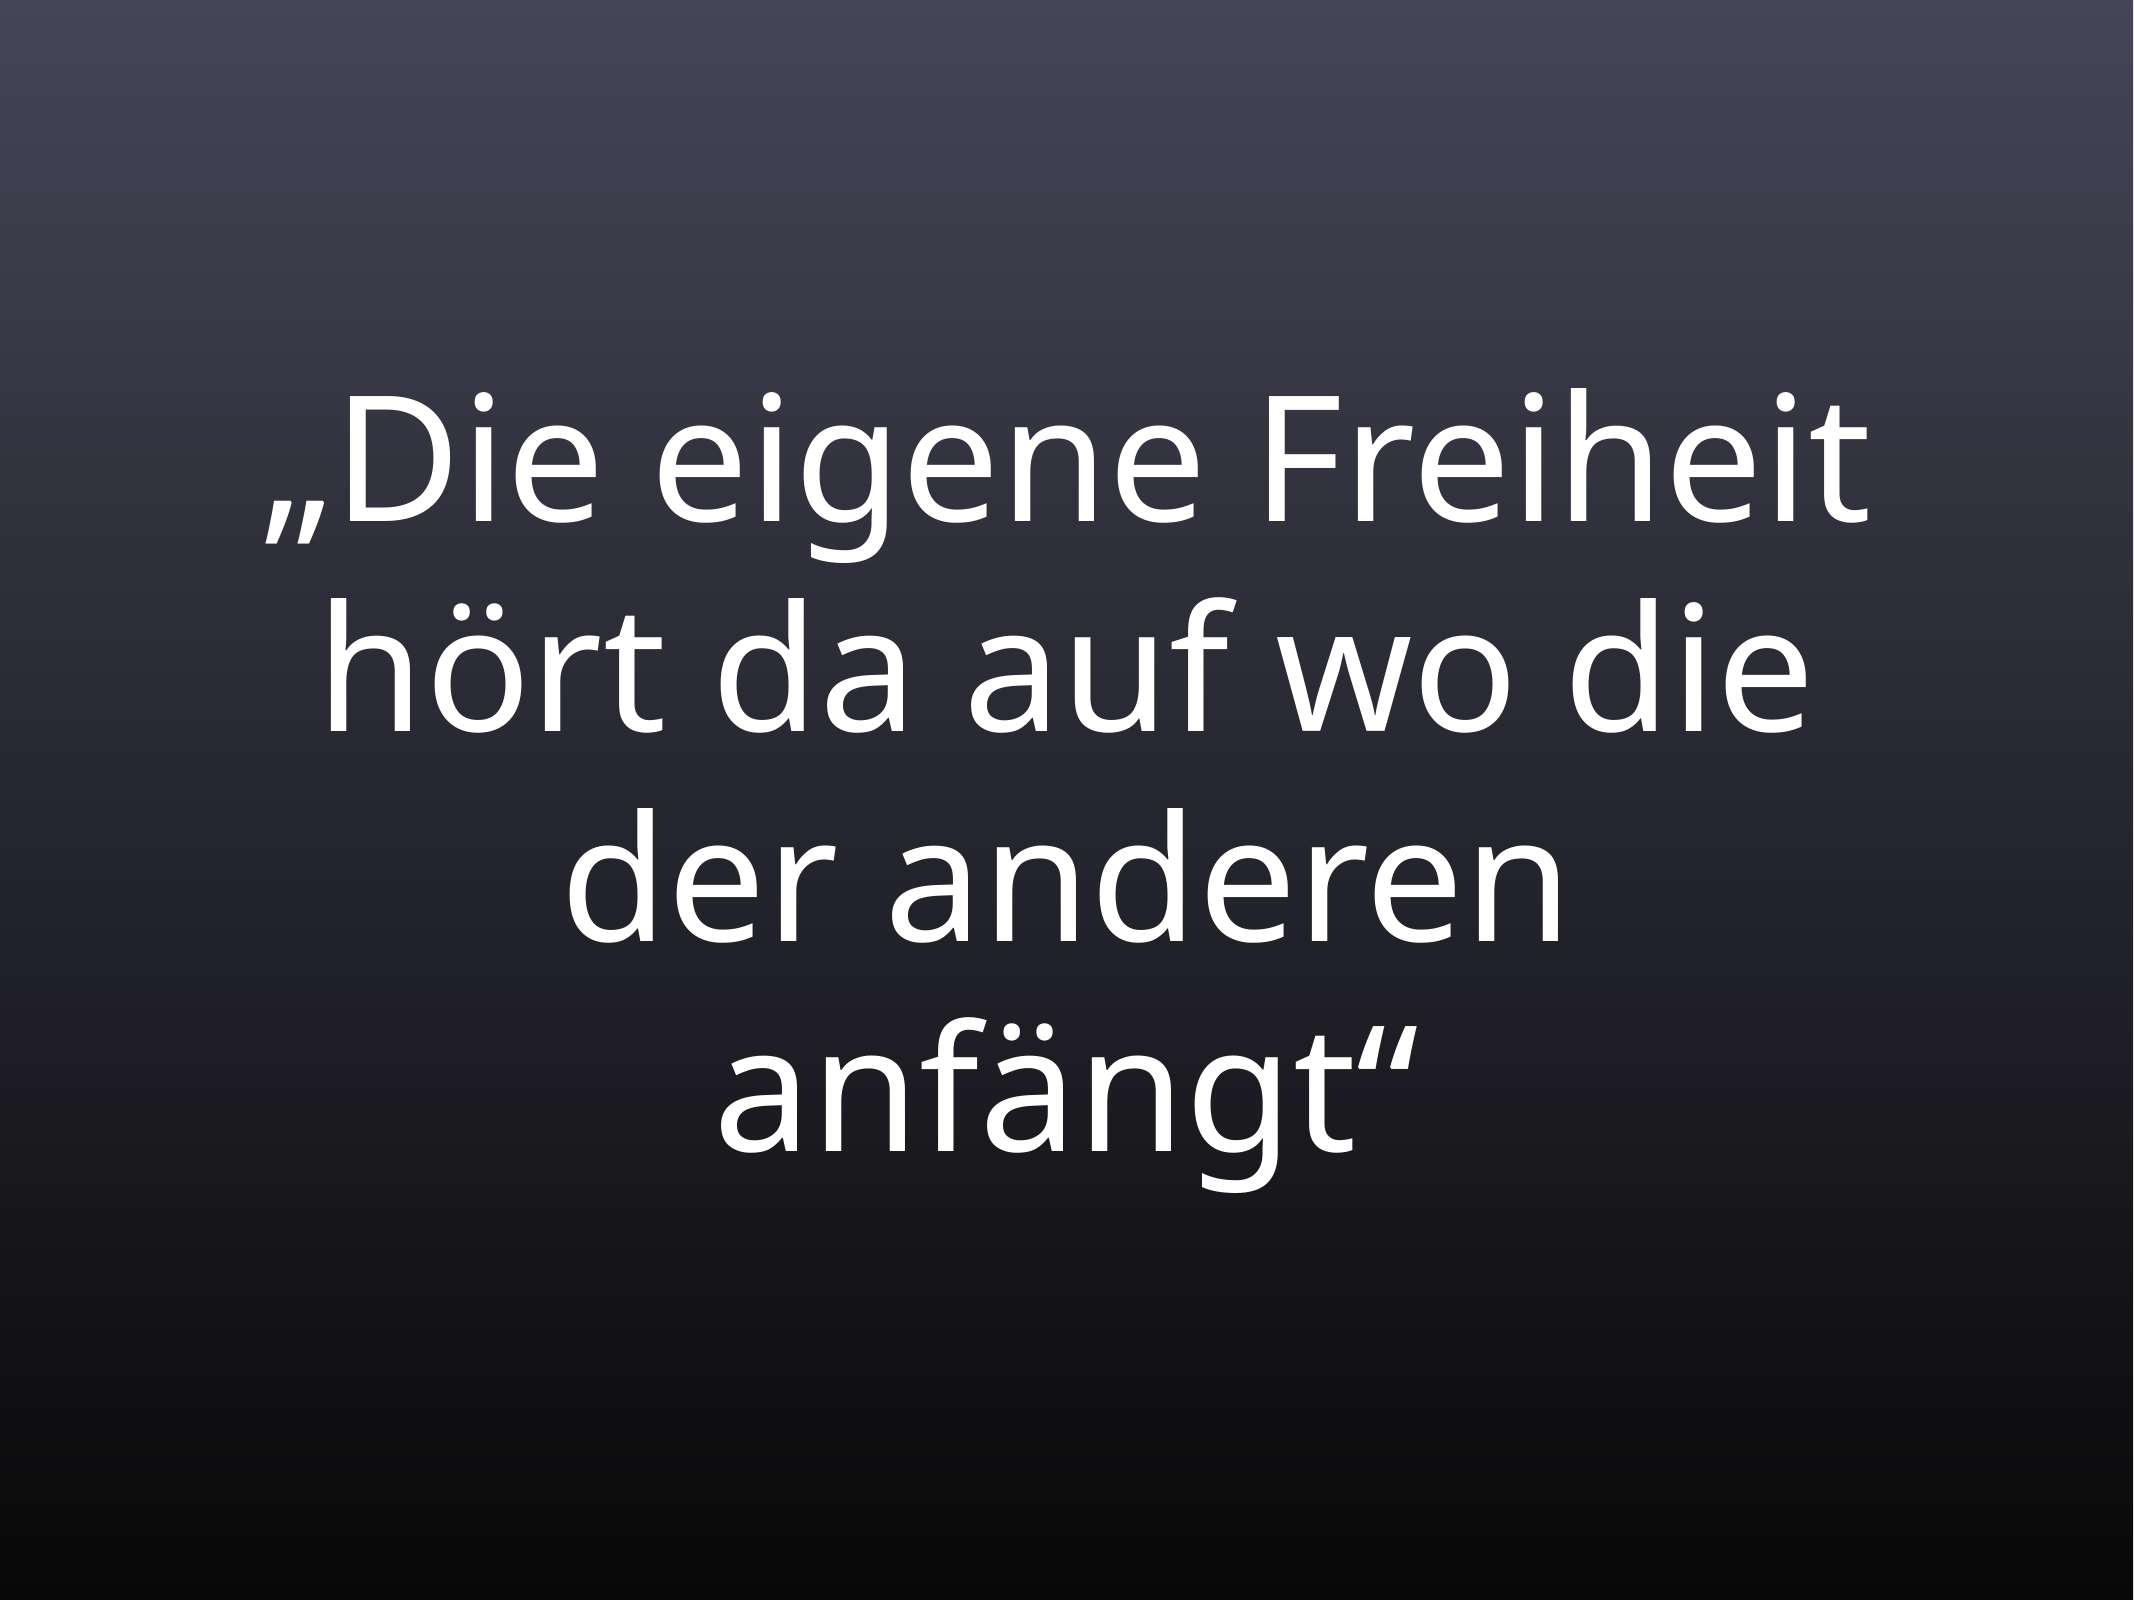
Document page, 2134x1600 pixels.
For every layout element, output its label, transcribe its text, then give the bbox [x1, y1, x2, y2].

title „Die eigene Freiheit hört da auf wo die der anderen anfängt“ [208, 338, 1925, 1195]
